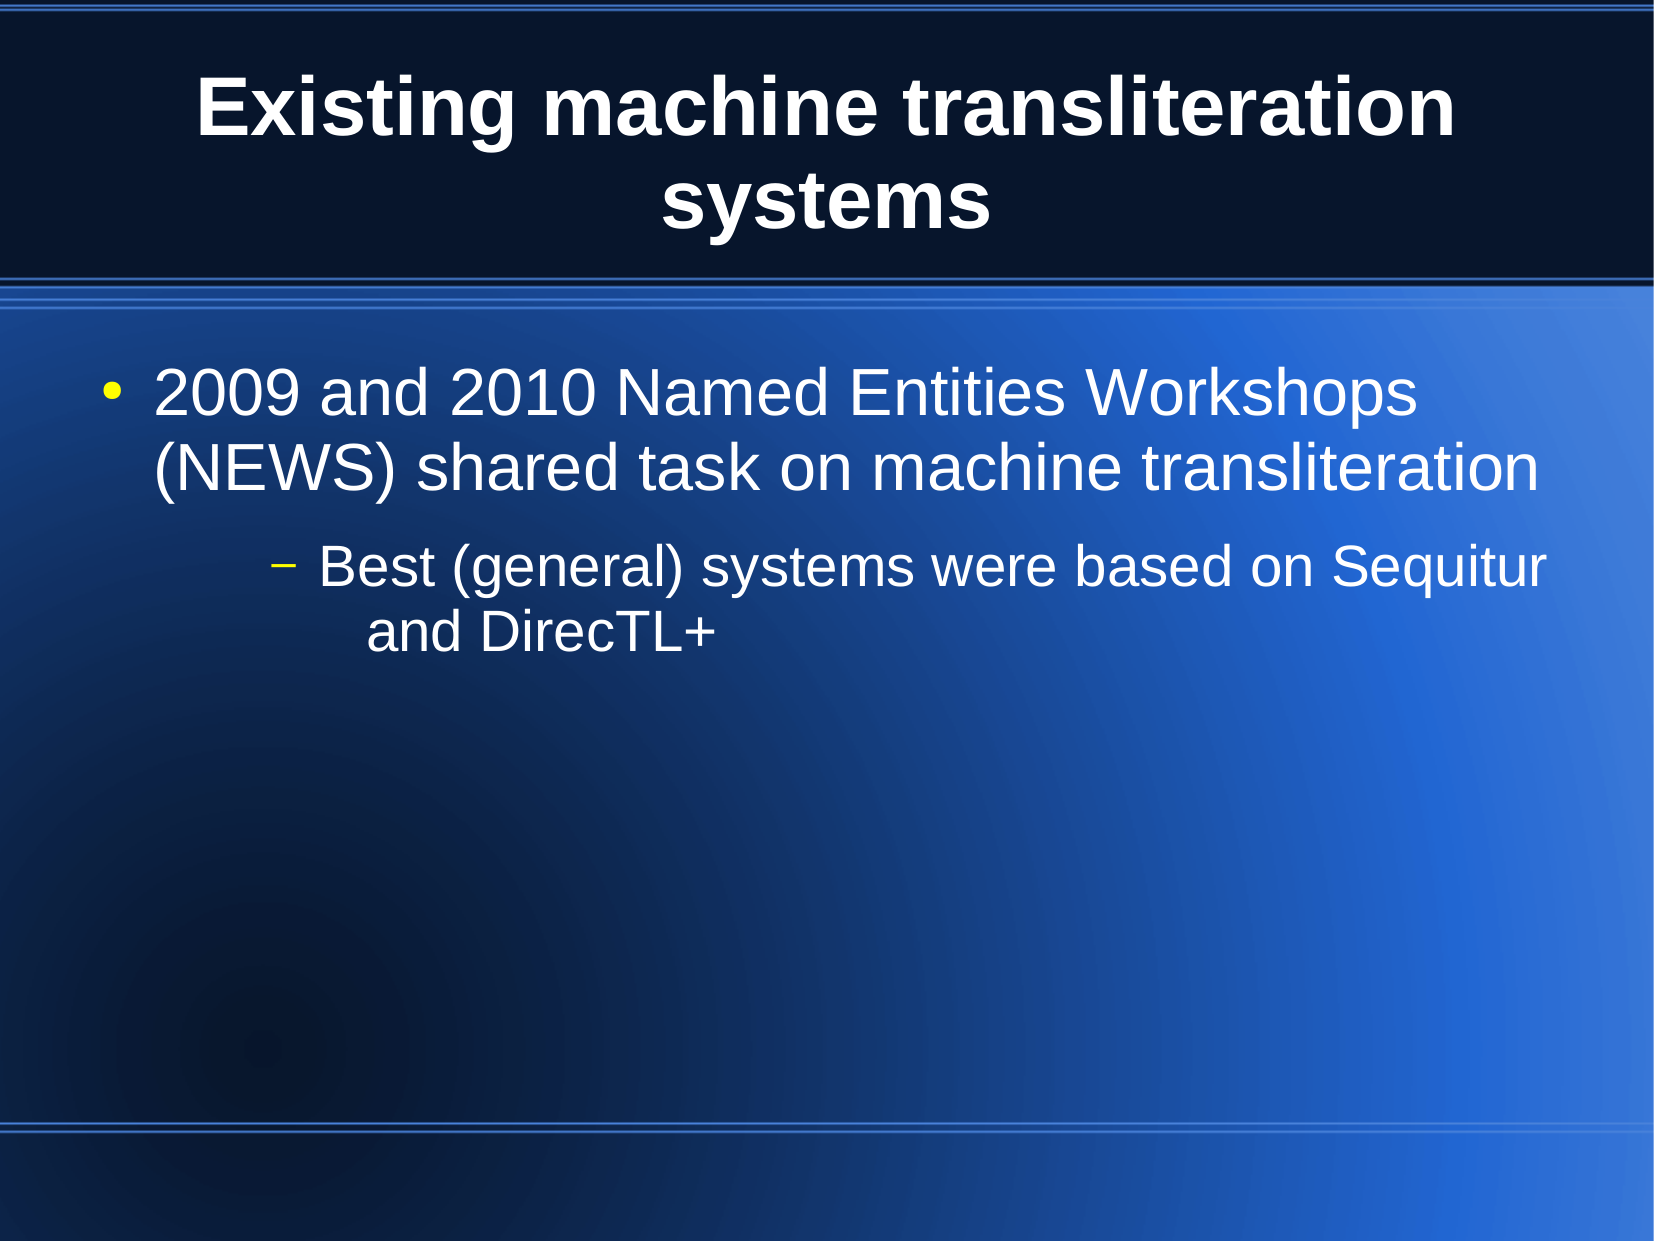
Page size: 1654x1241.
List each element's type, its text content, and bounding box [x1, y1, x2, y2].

picture [0, 0, 1654, 1241]
list 2009 and 2010 Named Entities Workshops (NEWS) shared task on machine transliteration Best (general) systems were based on Sequitur and DirecTL+ [82, 355, 1571, 1174]
title Existing machine transliteration systems [82, 49, 1571, 257]
